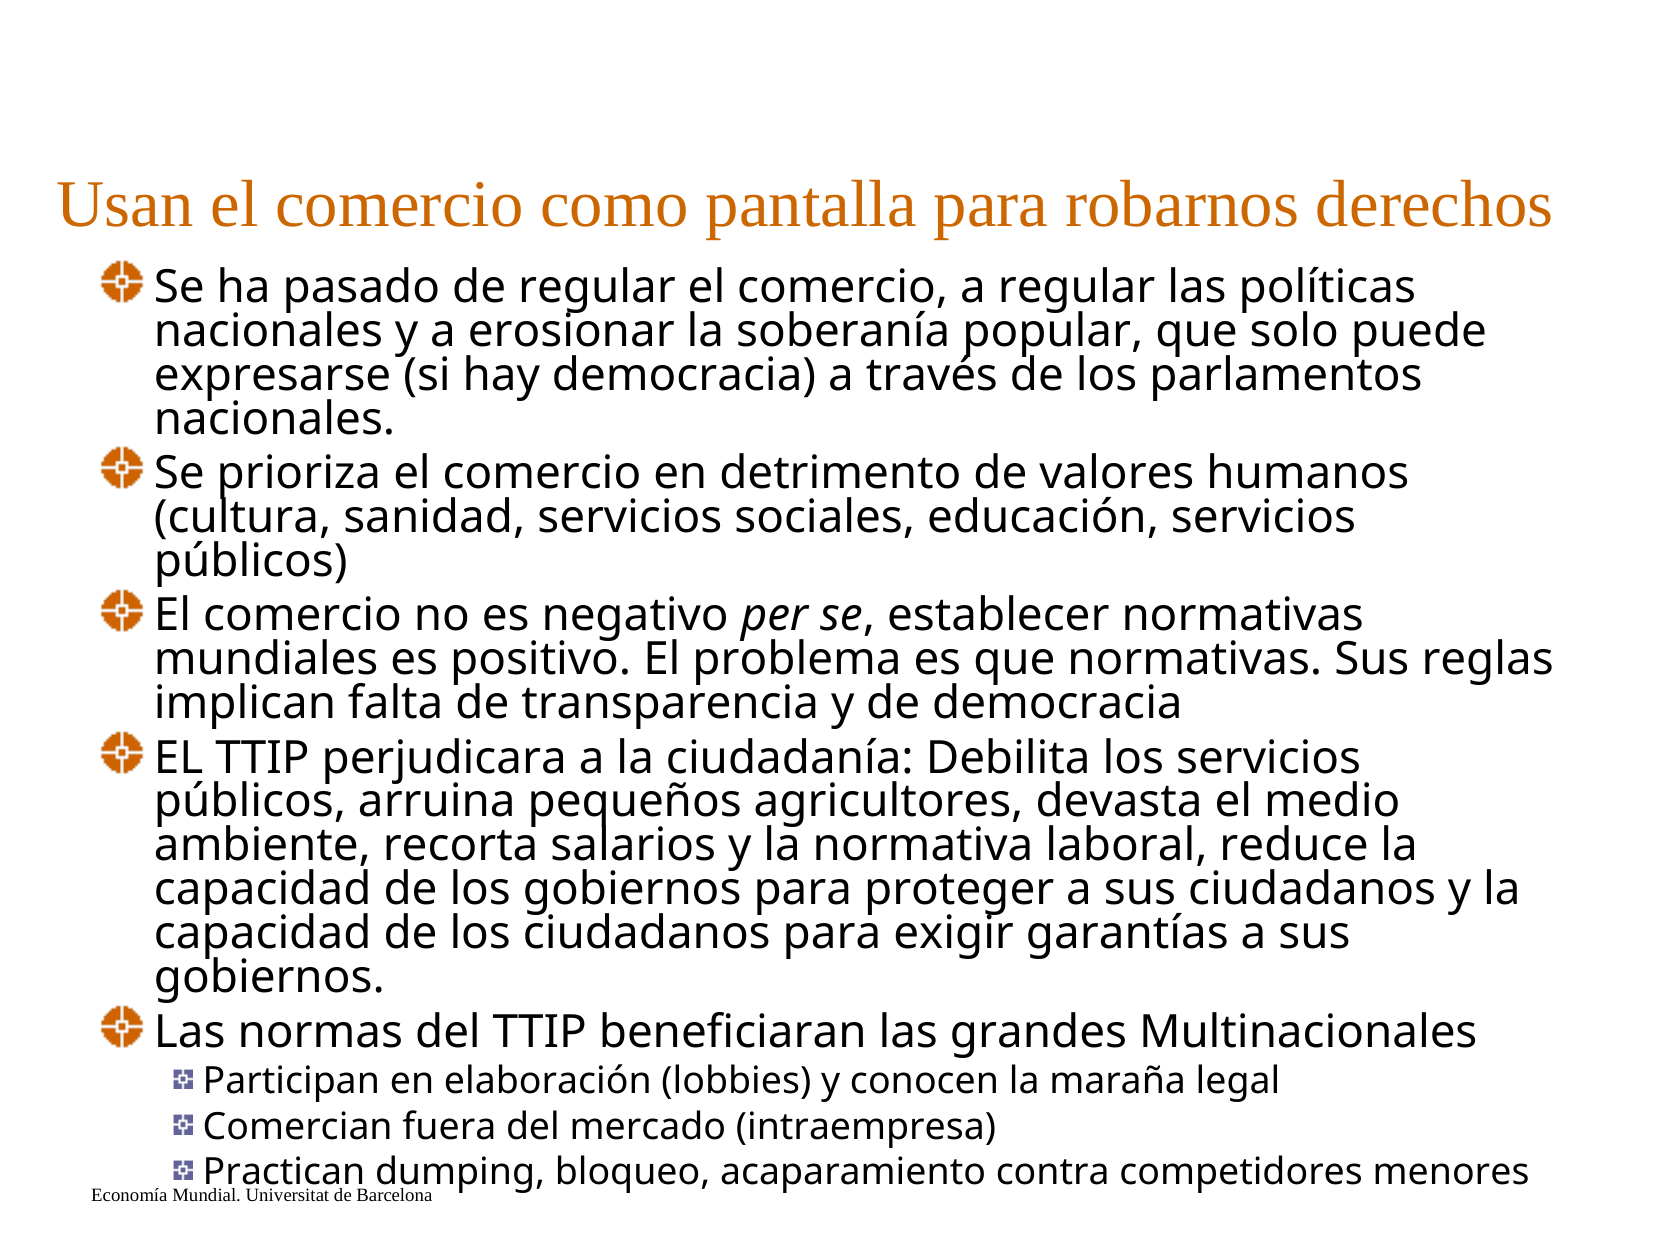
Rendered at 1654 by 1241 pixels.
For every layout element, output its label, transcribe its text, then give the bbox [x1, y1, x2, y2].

list Se ha pasado de regular el comercio, a regular las políticas nacionales y a erosionar la soberanía popular, que solo puede expresarse (si hay democracia) a través de los parlamentos nacionales. Se prioriza el comercio en detrimento de valores humanos (cultura, sanidad, servicios sociales, educación, servicios públicos) El comercio no es negativo per se, establecer normativas mundiales es positivo. El problema es que normativas. Sus reglas implican falta de transparencia y de democracia EL TTIP perjudicara a la ciudadanía: Debilita los servicios públicos, arruina pequeños agricultores, devasta el medio ambiente, recorta salarios y la normativa laboral, reduce la capacidad de los gobiernos para proteger a sus ciudadanos y la capacidad de los ciudadanos para exigir garantías a sus gobiernos. Las normas del TTIP beneficiaran las grandes Multinacionales Participan en elaboración (lobbies) y conocen la maraña legal Comercian fuera del mercado (intraempresa) Practican dumping, bloqueo, acaparamiento contra competidores menores [82, 259, 1571, 1193]
title Usan el comercio como pantalla para robarnos derechos [41, 137, 1613, 262]
text_box Economía Mundial. Universitat de Barcelona [41, 1171, 483, 1213]
